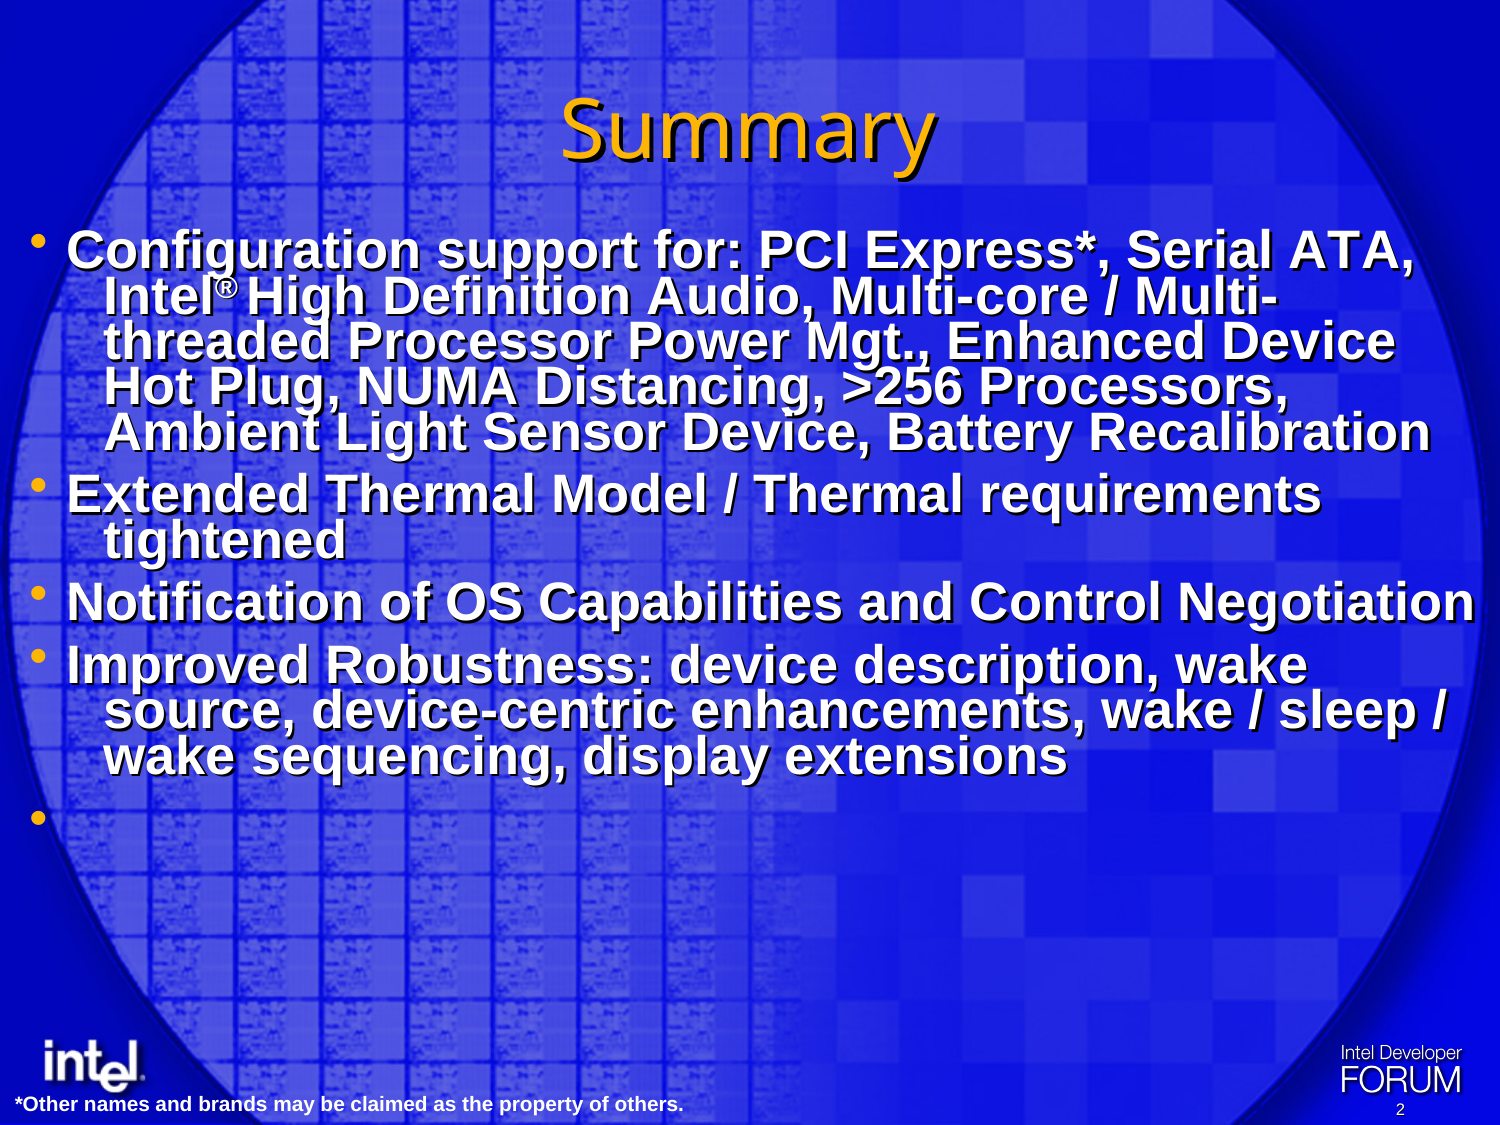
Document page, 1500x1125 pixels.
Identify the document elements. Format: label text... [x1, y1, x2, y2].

picture [0, 0, 1500, 1125]
text_box *Other names and brands may be claimed as the property of others. [0, 1084, 699, 1124]
